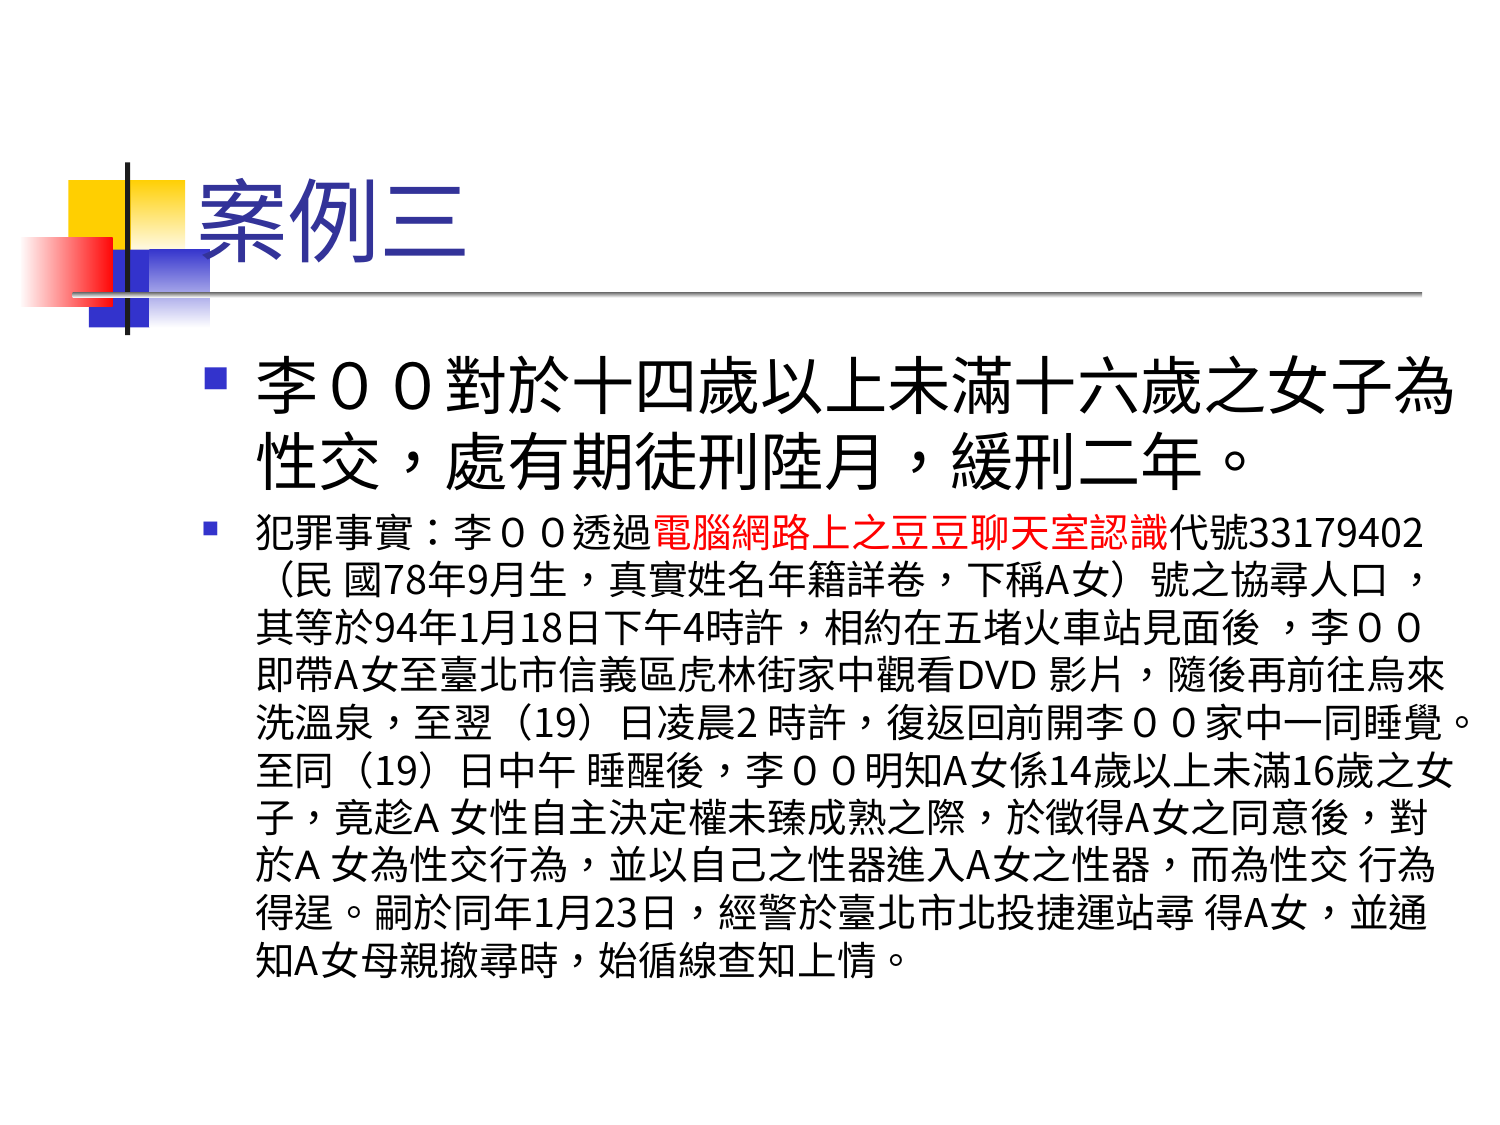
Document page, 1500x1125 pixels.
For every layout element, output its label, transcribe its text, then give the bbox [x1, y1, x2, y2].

list 李００對於十四歲以上未滿十六歲之女子為性交，處有期徒刑陸月，緩刑二年。 犯罪事實：李００透過電腦網路上之豆豆聊天室認識代號33179402（民 國78年9月生，真實姓名年籍詳卷，下稱A女）號之協尋人口 ，其等於94年1月18日下午4時許，相約在五堵火車站見面後 ，李００即帶A女至臺北市信義區虎林街家中觀看DVD 影片，隨後再前往烏來洗溫泉，至翌（19）日凌晨2 時許，復返回前開李００家中一同睡覺。至同（19）日中午 睡醒後，李００明知A女係14歲以上未滿16歲之女子，竟趁A 女性自主決定權未臻成熟之際，於徵得A女之同意後，對於A 女為性交行為，並以自己之性器進入A女之性器，而為性交 行為得逞。嗣於同年1月23日，經警於臺北市北投捷運站尋 得A女，並通知A女母親撤尋時，始循線查知上情。 [193, 331, 1469, 1007]
title 案例三 [188, 101, 1468, 289]
